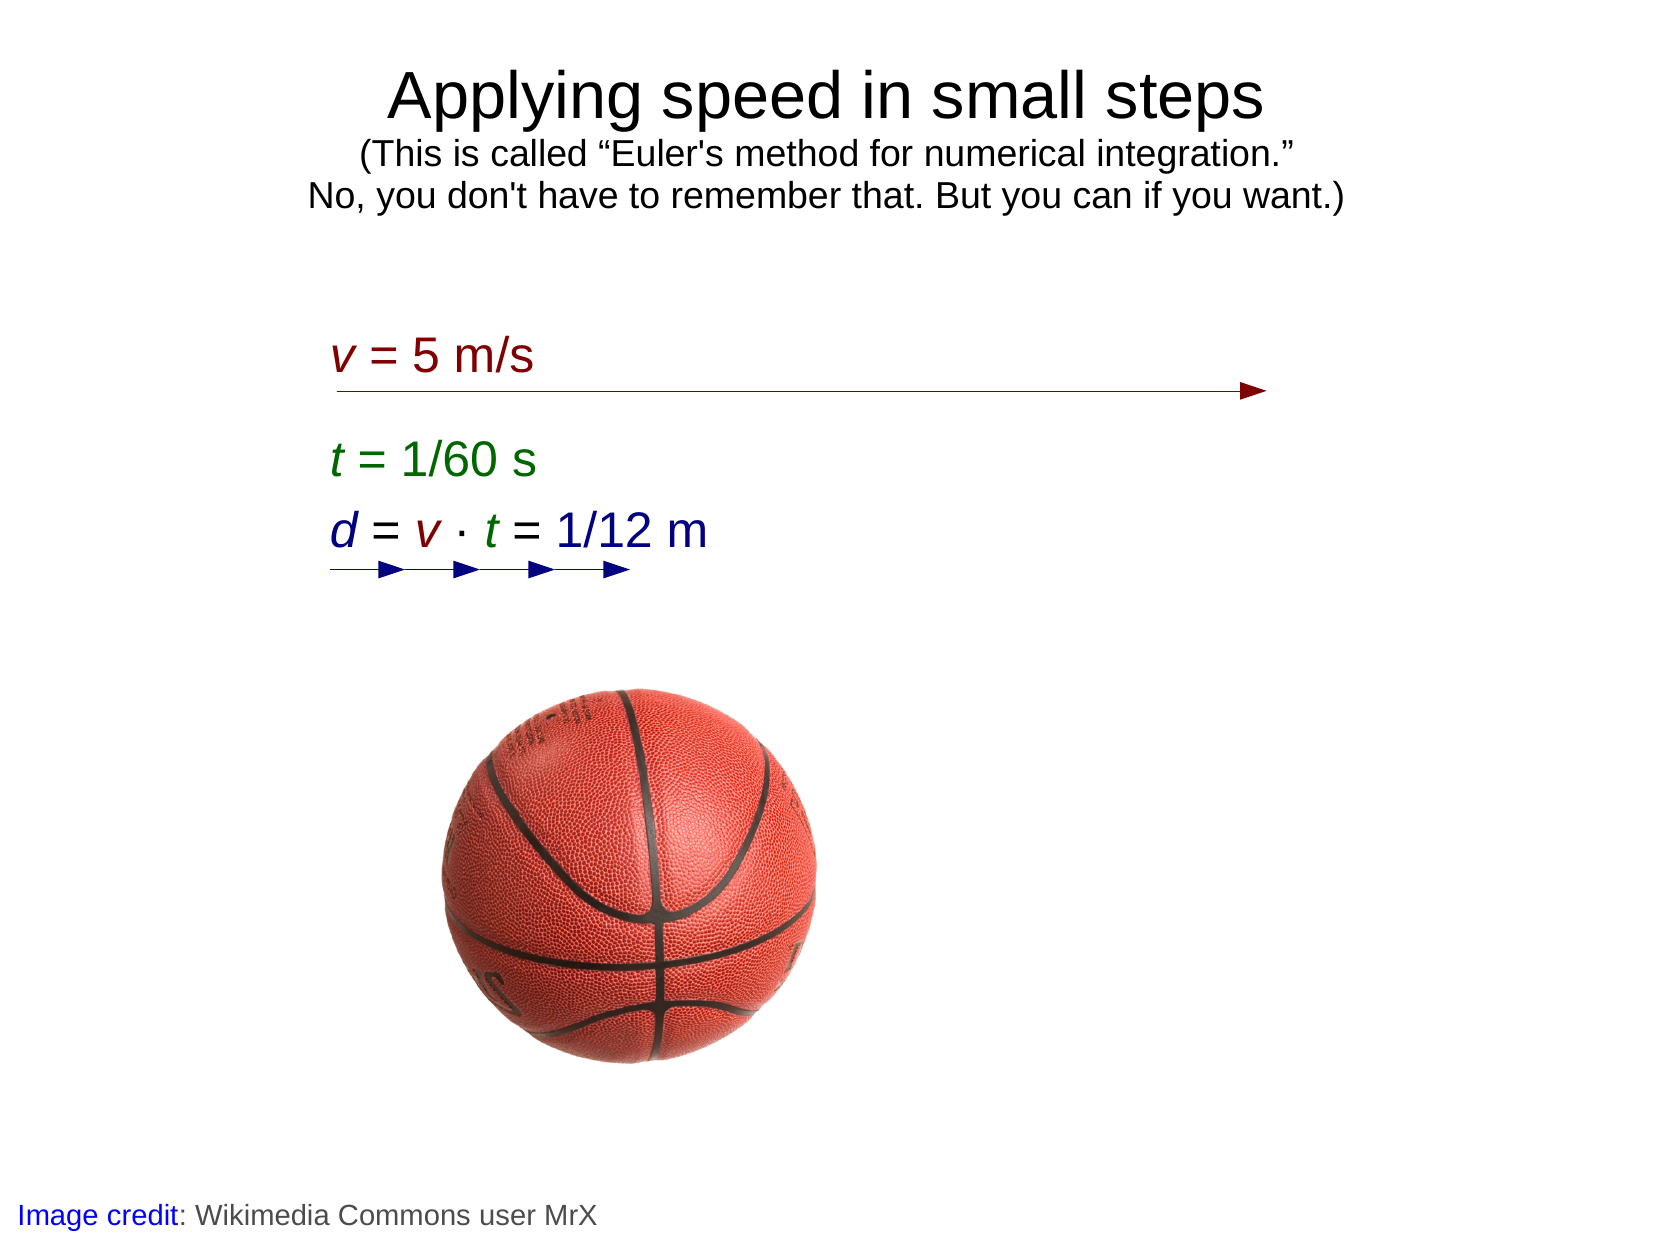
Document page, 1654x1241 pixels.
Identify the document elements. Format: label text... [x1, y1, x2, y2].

subtitle Applying speed in small steps (This is called “Euler's method for numerical integration.” No, you don't have to remember that. But you can if you want.) [82, 49, 1571, 226]
text_box Image credit: Wikimedia Commons user MrX [2, 1191, 1163, 1240]
text_box d = v · t = 1/12 m [315, 494, 781, 566]
picture [441, 688, 817, 1064]
text_box t = 1/60 s [315, 423, 781, 494]
text_box v = 5 m/s [315, 319, 676, 391]
